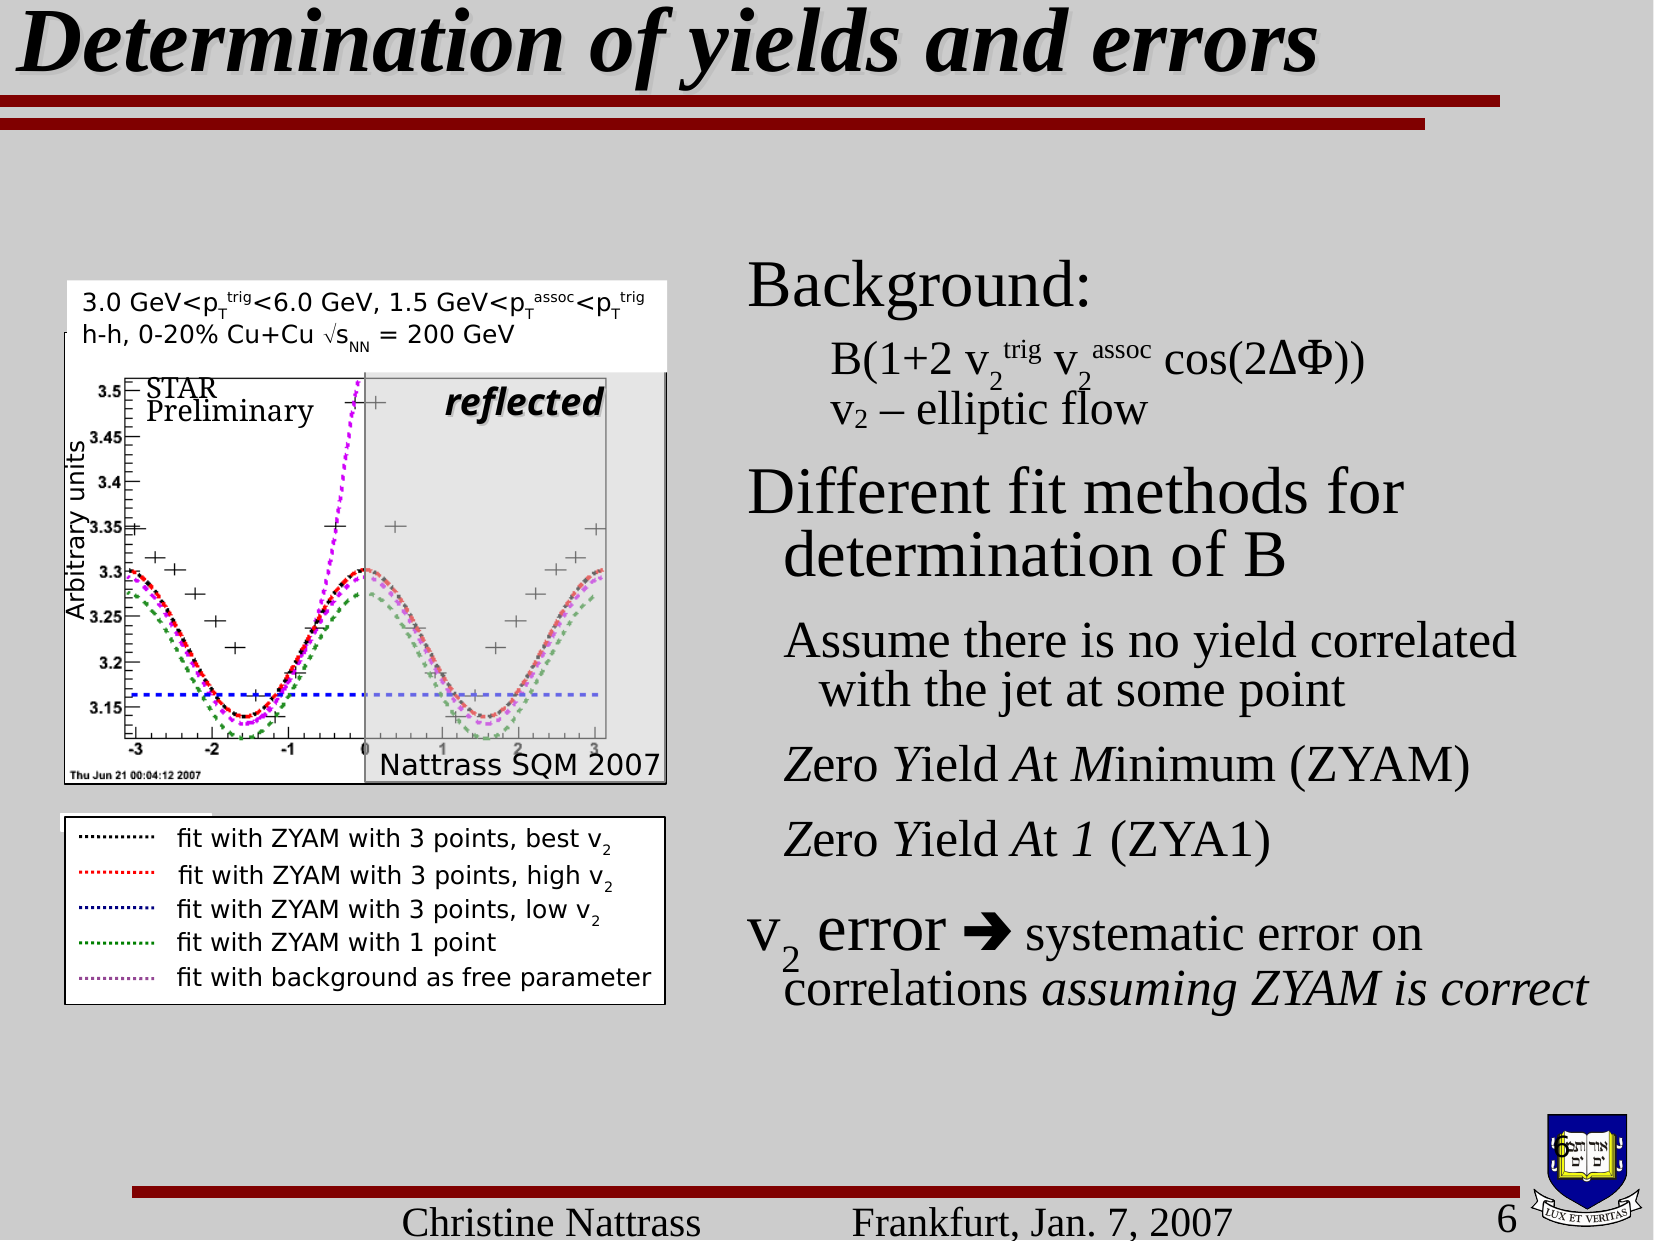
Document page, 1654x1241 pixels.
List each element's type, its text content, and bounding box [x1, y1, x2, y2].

text_box Arbitrary units [54, 297, 100, 636]
text_box fit with ZYAM with 3 points, low v2 [161, 887, 628, 940]
text_box reflected [444, 373, 656, 432]
text_box [553, 906, 666, 958]
text_box fit with ZYAM with 1 point [161, 940, 553, 958]
text_box fit with ZYAM with 3 points, high v2 [163, 869, 666, 906]
text_box [365, 373, 666, 740]
list Background: B(1+2 v2trig v2assoc cos(2ΔΦ))‏ v2 – elliptic flow Different fit methods for determination of B Assume there is no yield correlated with the jet at some point Zero Yield At Minimum (ZYAM)‏ Zero Yield At 1 (ZYA1)‏ v2 error  systematic error on correlations assuming ZYAM is correct [712, 256, 1613, 1036]
text_box [61, 813, 666, 1005]
text_box 3.0 GeV<pTtrig<6.0 GeV, 1.5 GeV<pTassoc<pTtrig h-h, 0-20% Cu+Cu sNN = 200 GeV [67, 280, 668, 373]
text_box fit with ZYAM with 3 points, best v2 [162, 816, 666, 869]
picture [1530, 1114, 1643, 1227]
title Determination of yields and errors [0, 0, 1358, 184]
text_box STAR Preliminary [131, 373, 444, 447]
text_box Nattrass SQM 2007 [364, 740, 683, 790]
text_box fit with background as free parameter [161, 958, 703, 1003]
picture [65, 373, 365, 784]
